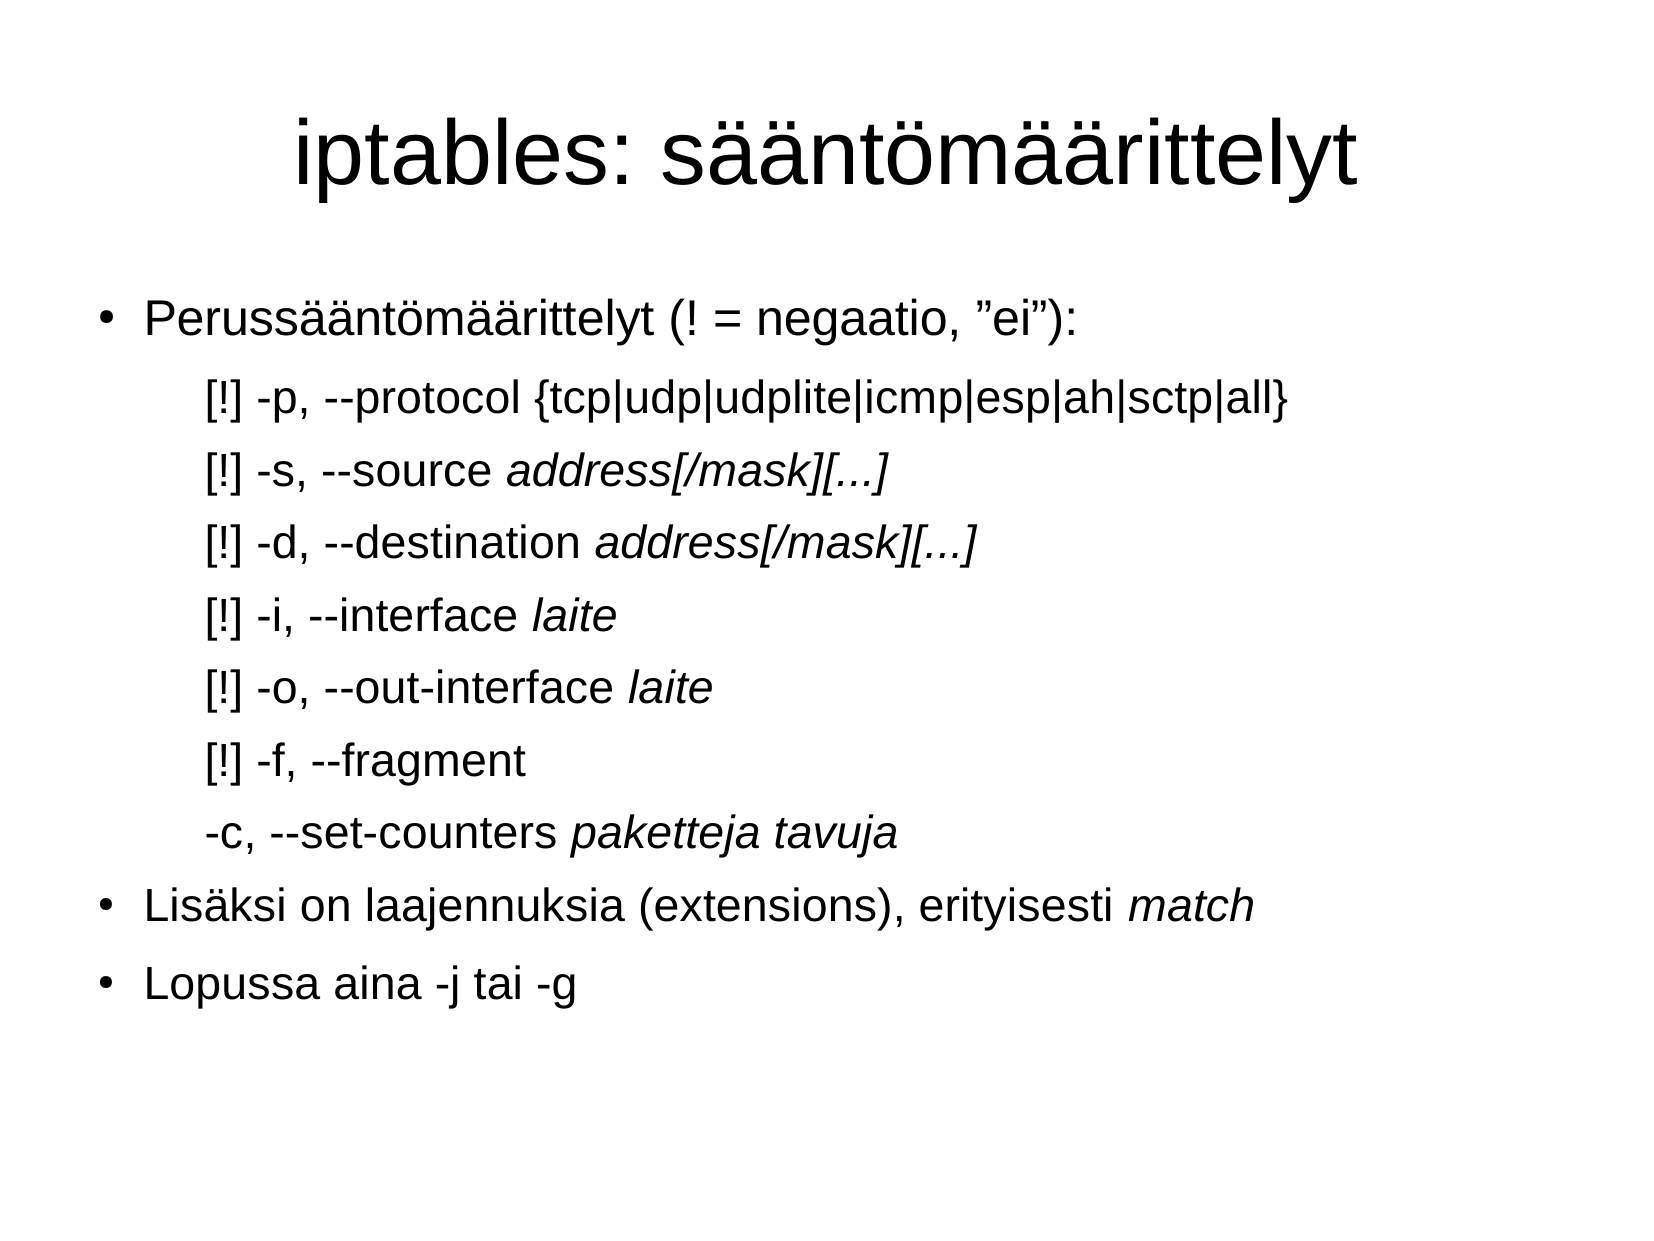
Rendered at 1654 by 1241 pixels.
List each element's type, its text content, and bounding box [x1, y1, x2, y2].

title iptables: sääntömäärittelyt [82, 49, 1571, 257]
list Perussääntömäärittelyt (! = negaatio, ”ei”): [!] -p, --protocol {tcp|udp|udplite|icmp|esp|ah|sctp|all} [!] -s, --source address[/mask][...] [!] -d, --destination address[/mask][...] [!] -i, --interface laite [!] -o, --out-interface laite [!] -f, --fragment -c, --set-counters paketteja tavuja Lisäksi on laajennuksia (extensions), erityisesti match Lopussa aina -j tai -g [82, 290, 1571, 1010]
